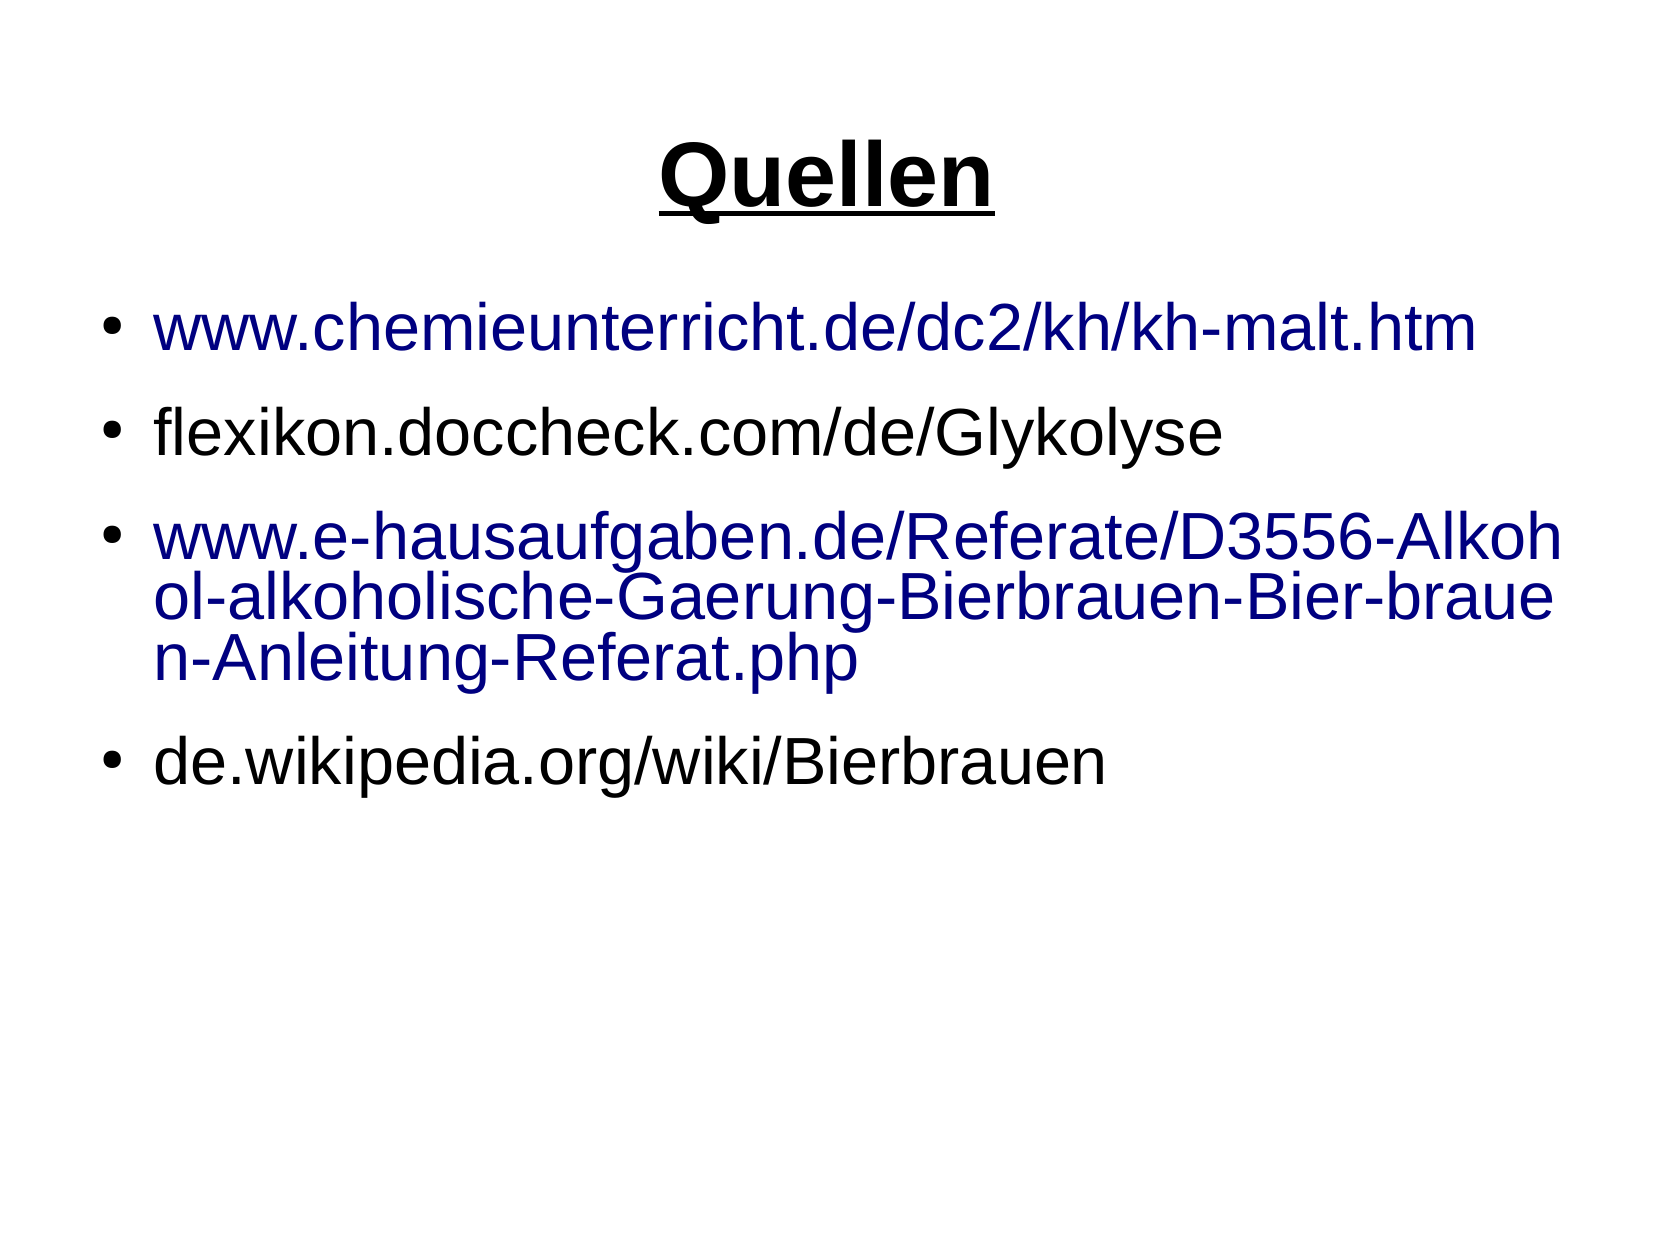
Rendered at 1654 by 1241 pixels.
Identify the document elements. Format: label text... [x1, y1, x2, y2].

title Quellen [82, 70, 1571, 278]
list www.chemieunterricht.de/dc2/kh/kh-malt.htm flexikon.doccheck.com/de/Glykolyse www.e-hausaufgaben.de/Referate/D3556-Alkohol-alkoholische-Gaerung-Bierbrauen-Bier-brauen-Anleitung-Referat.php de.wikipedia.org/wiki/Bierbrauen [82, 290, 1571, 1109]
